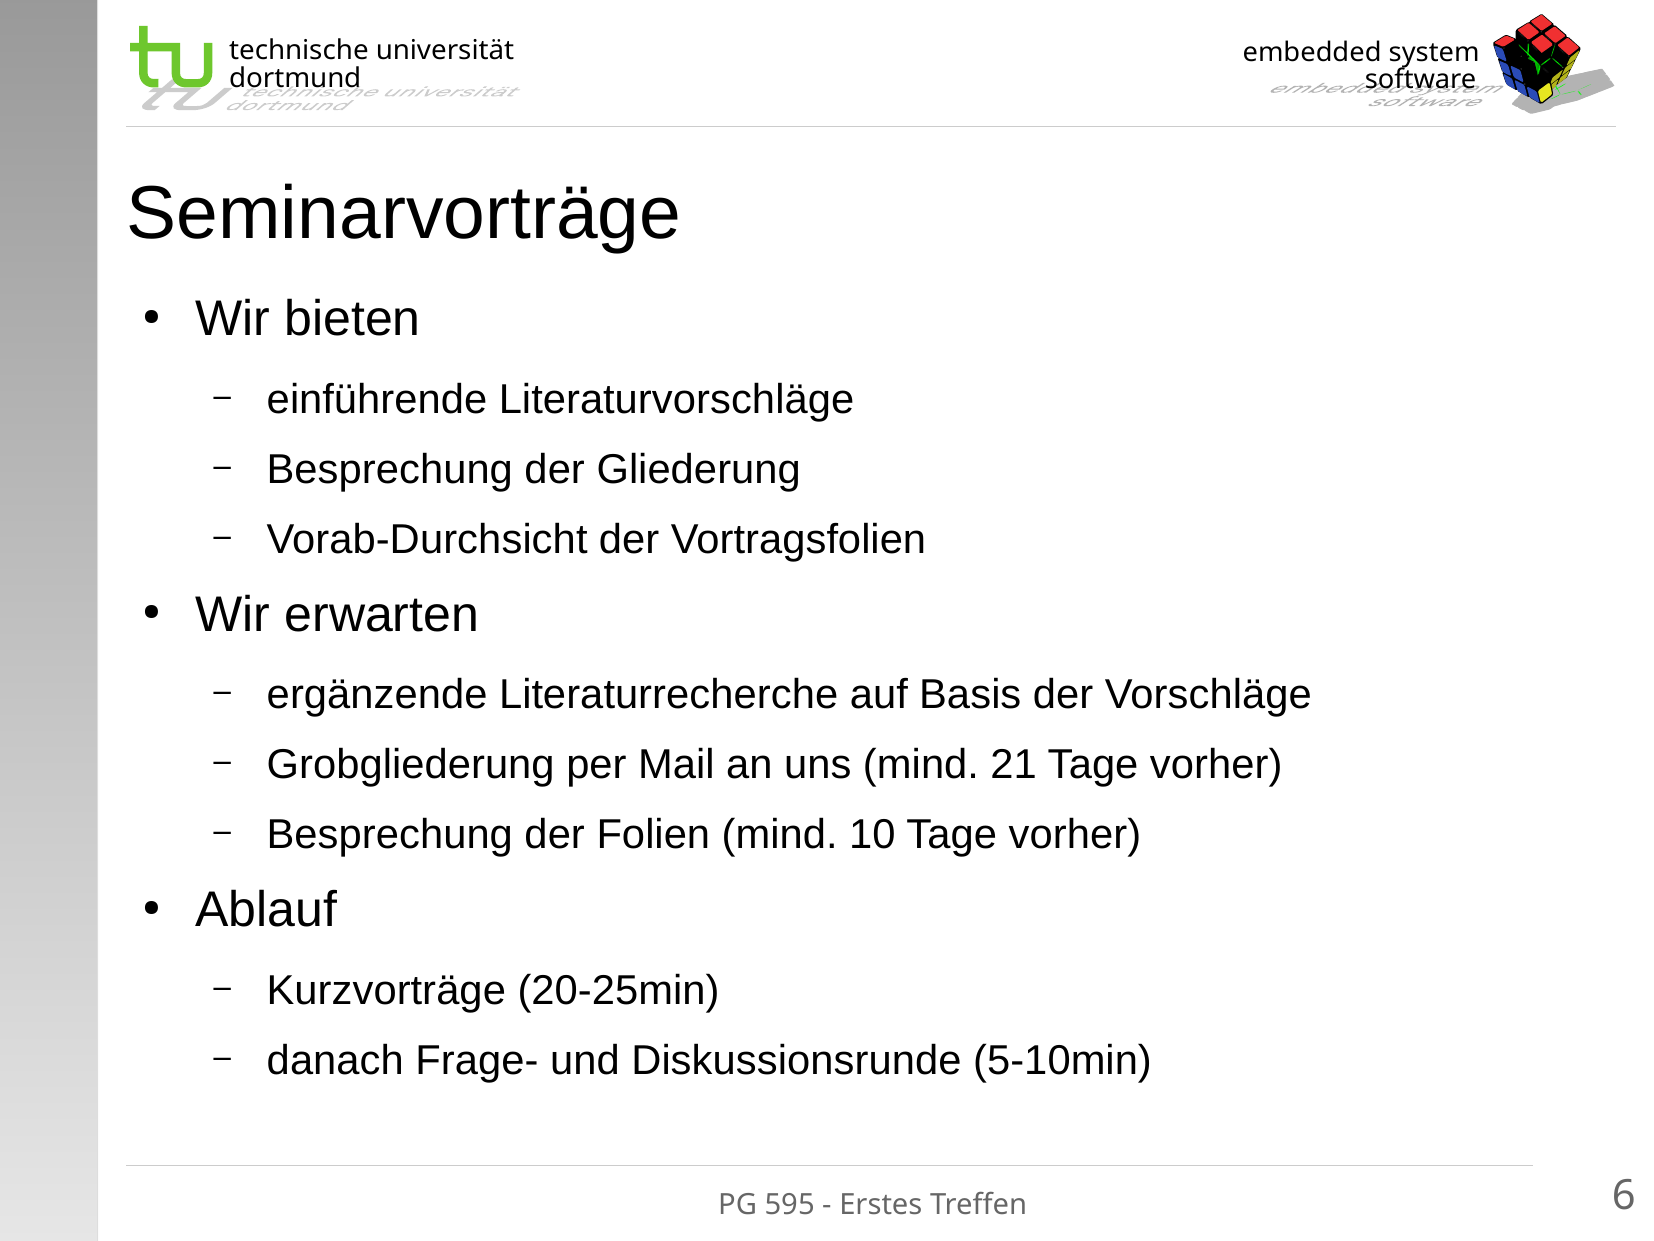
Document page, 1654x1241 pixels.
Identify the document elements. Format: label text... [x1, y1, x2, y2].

list Wir bieten einführende Literaturvorschläge Besprechung der Gliederung Vorab-Durchsicht der Vortragsfolien Wir erwarten ergänzende Literaturrecherche auf Basis der Vorschläge Grobgliederung per Mail an uns (mind. 21 Tage vorher) Besprechung der Folien (mind. 10 Tage vorher) Ablauf Kurzvorträge (20-25min) danach Frage- und Diskussionsrunde (5-10min) [124, 290, 1628, 1090]
title Seminarvorträge [126, 168, 1559, 257]
